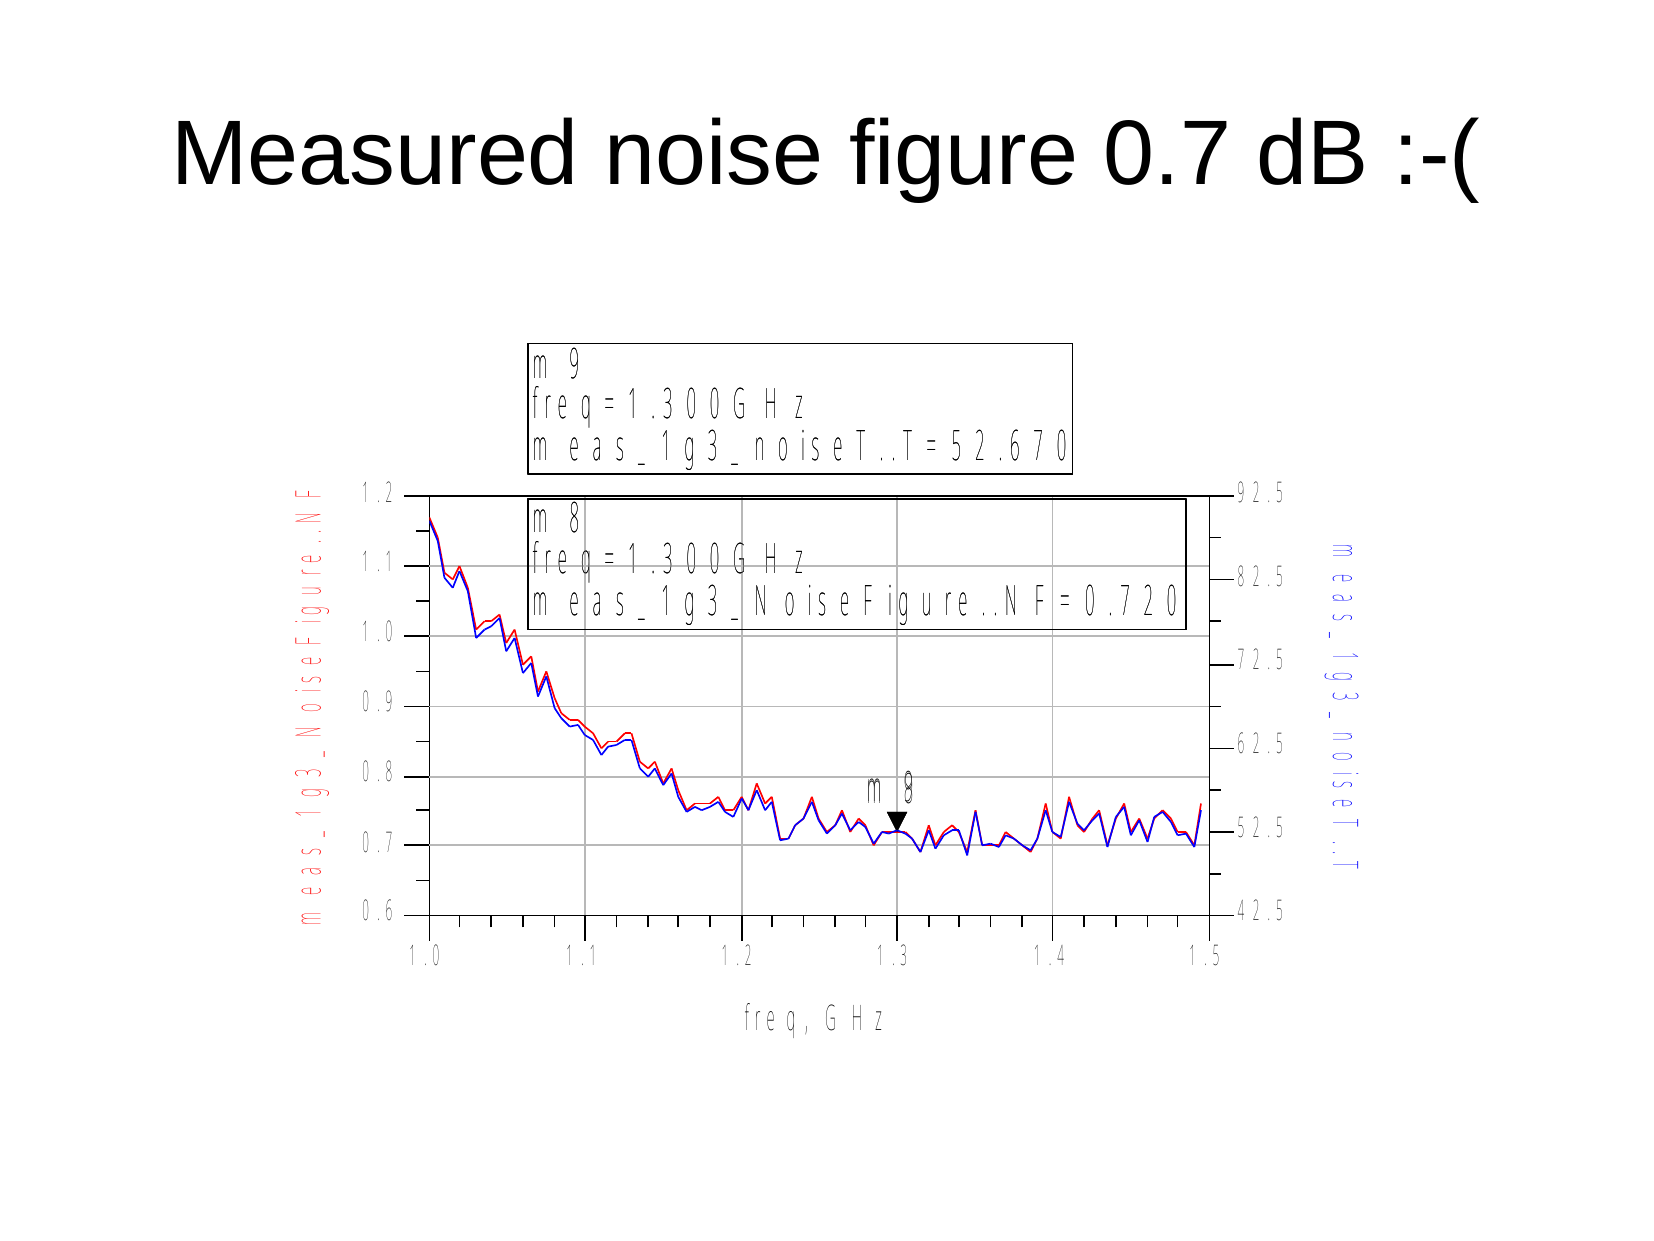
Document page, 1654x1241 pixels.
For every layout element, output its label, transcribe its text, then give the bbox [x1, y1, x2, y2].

title Measured noise figure 0.7 dB :-( [82, 56, 1571, 250]
picture [190, 238, 1465, 1149]
